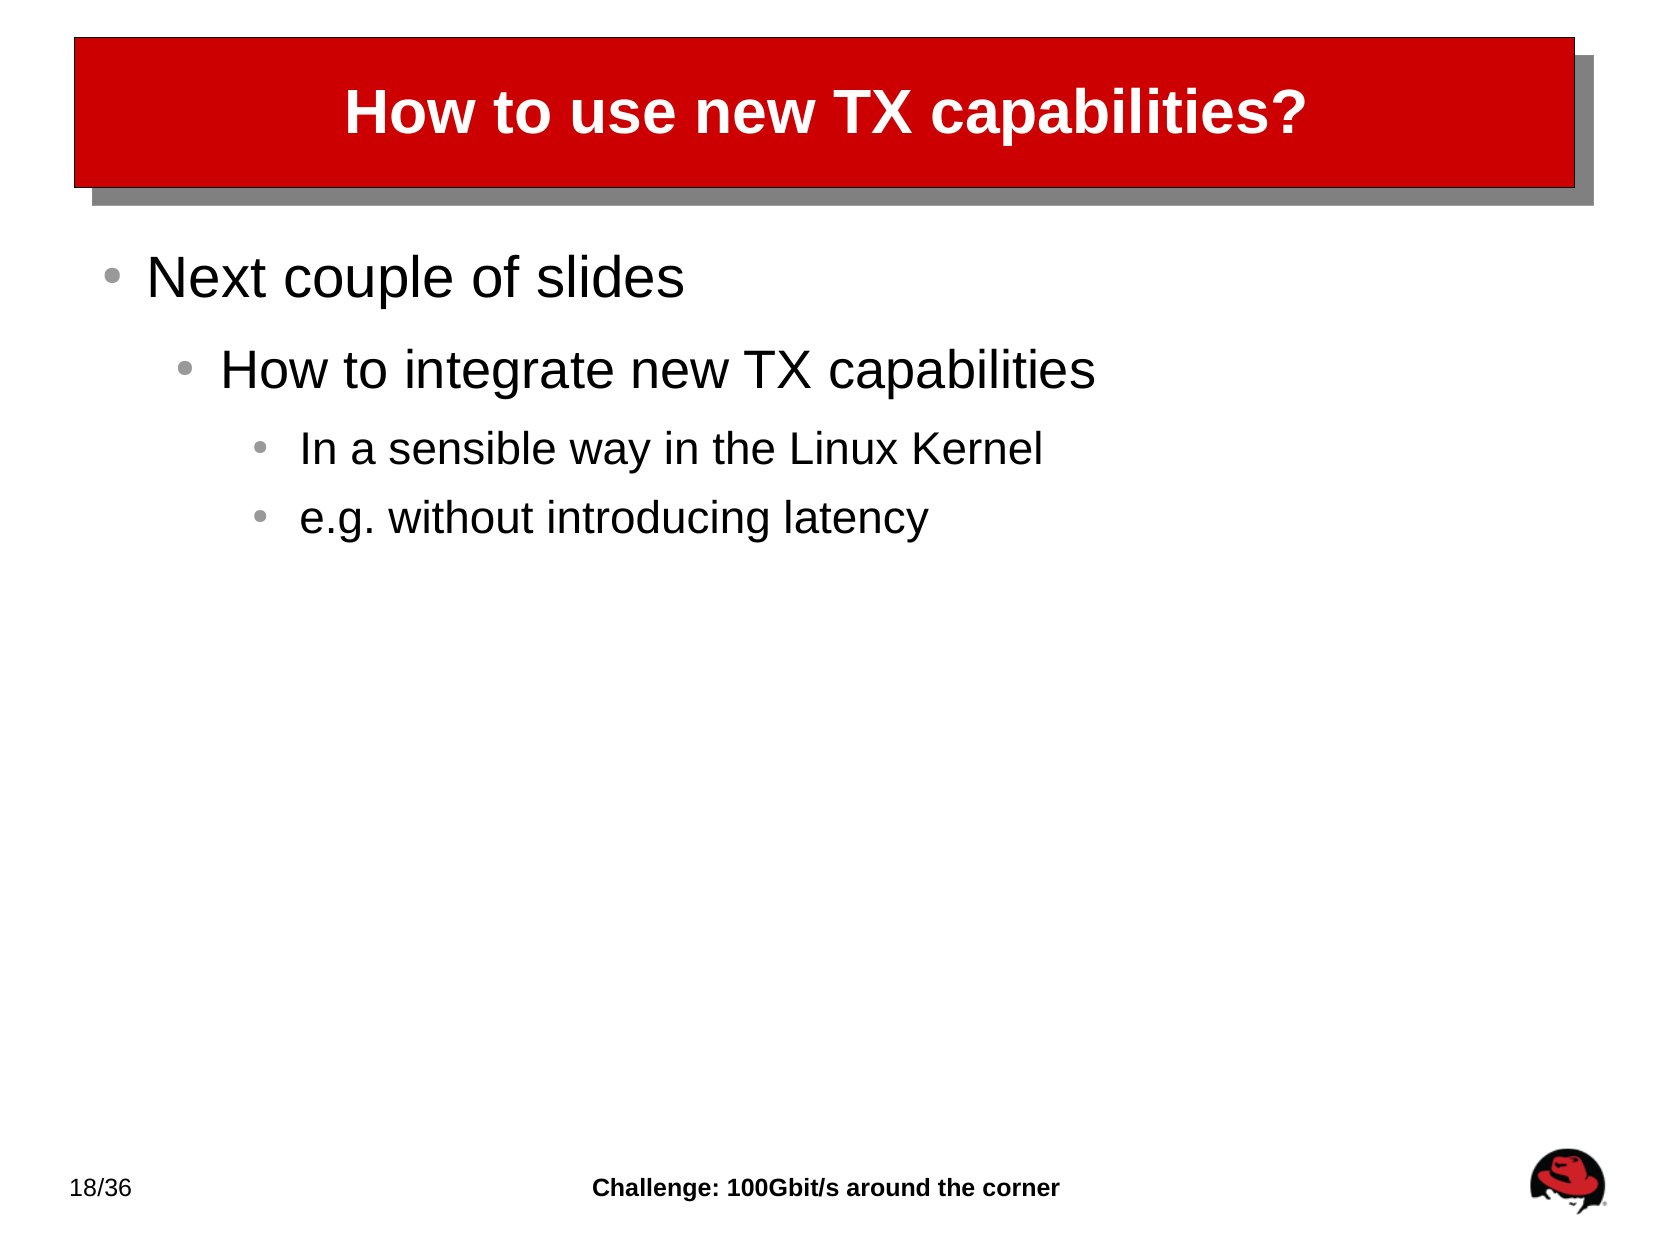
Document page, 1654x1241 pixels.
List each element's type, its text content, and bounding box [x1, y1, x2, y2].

picture [1529, 1146, 1613, 1224]
title How to use new TX capabilities? [82, 37, 1571, 188]
list Next couple of slides How to integrate new TX capabilities In a sensible way in the Linux Kernel e.g. without introducing latency [86, 244, 1575, 1039]
